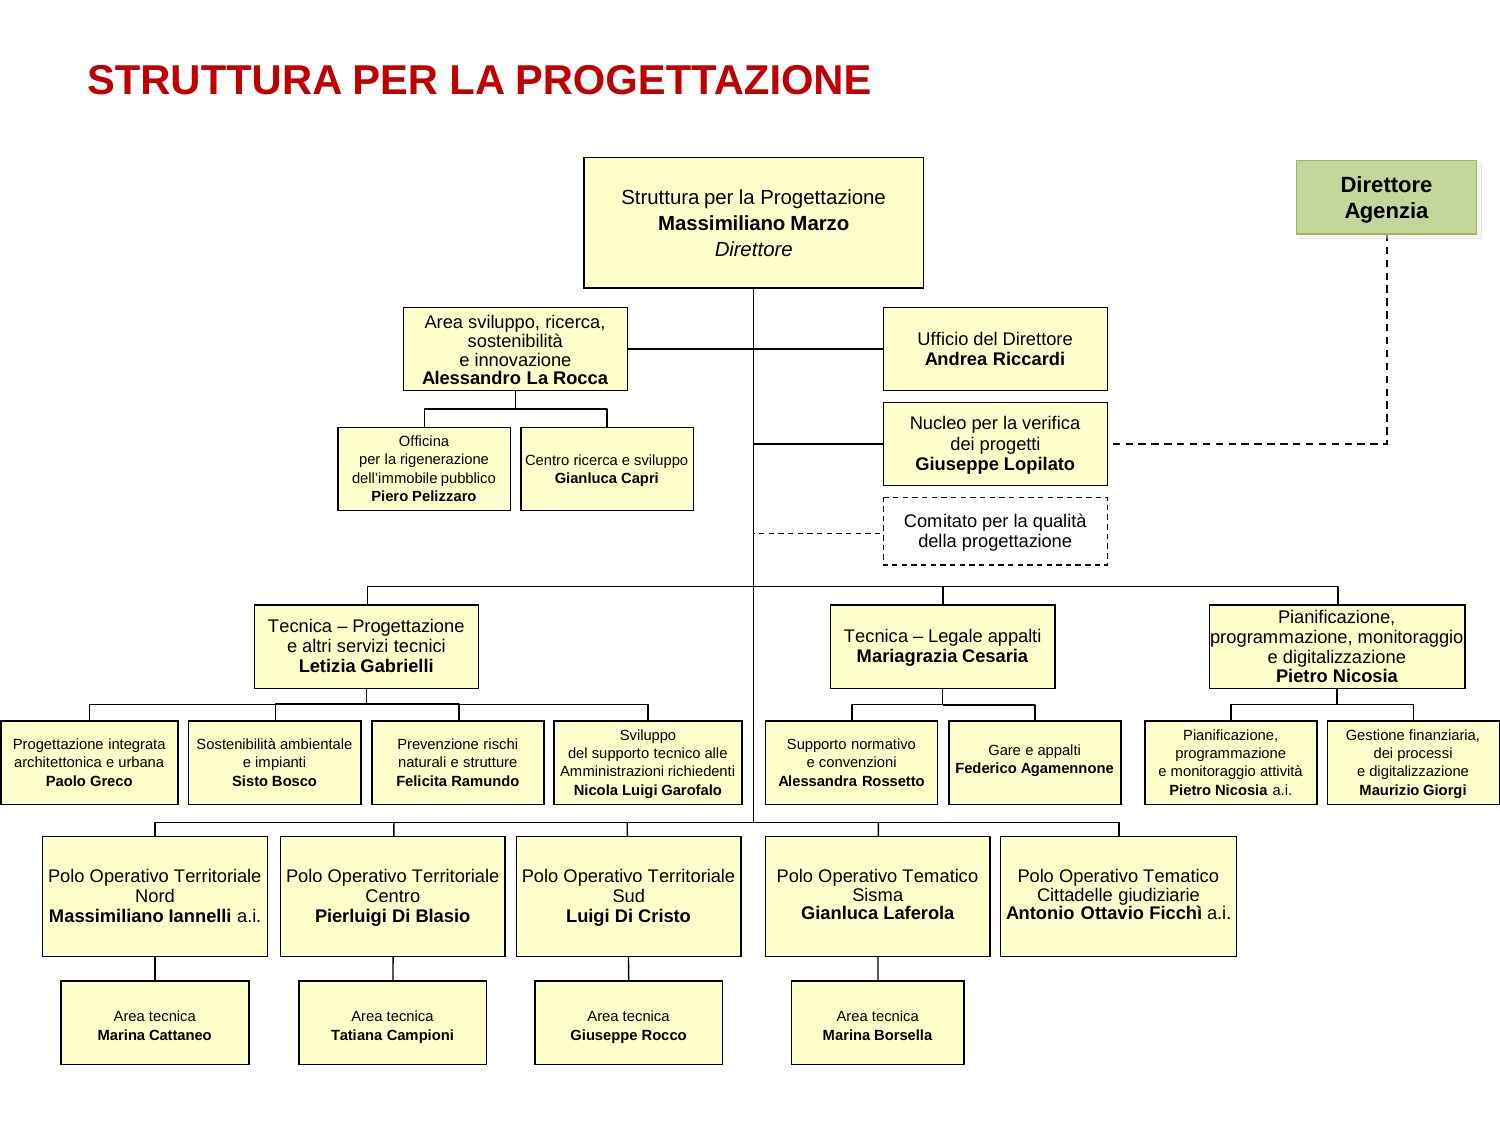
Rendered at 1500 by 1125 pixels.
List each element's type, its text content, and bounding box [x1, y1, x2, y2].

picture [0, 156, 1500, 1066]
text_box STRUTTURA PER LA PROGETTAZIONE [72, 45, 1462, 128]
